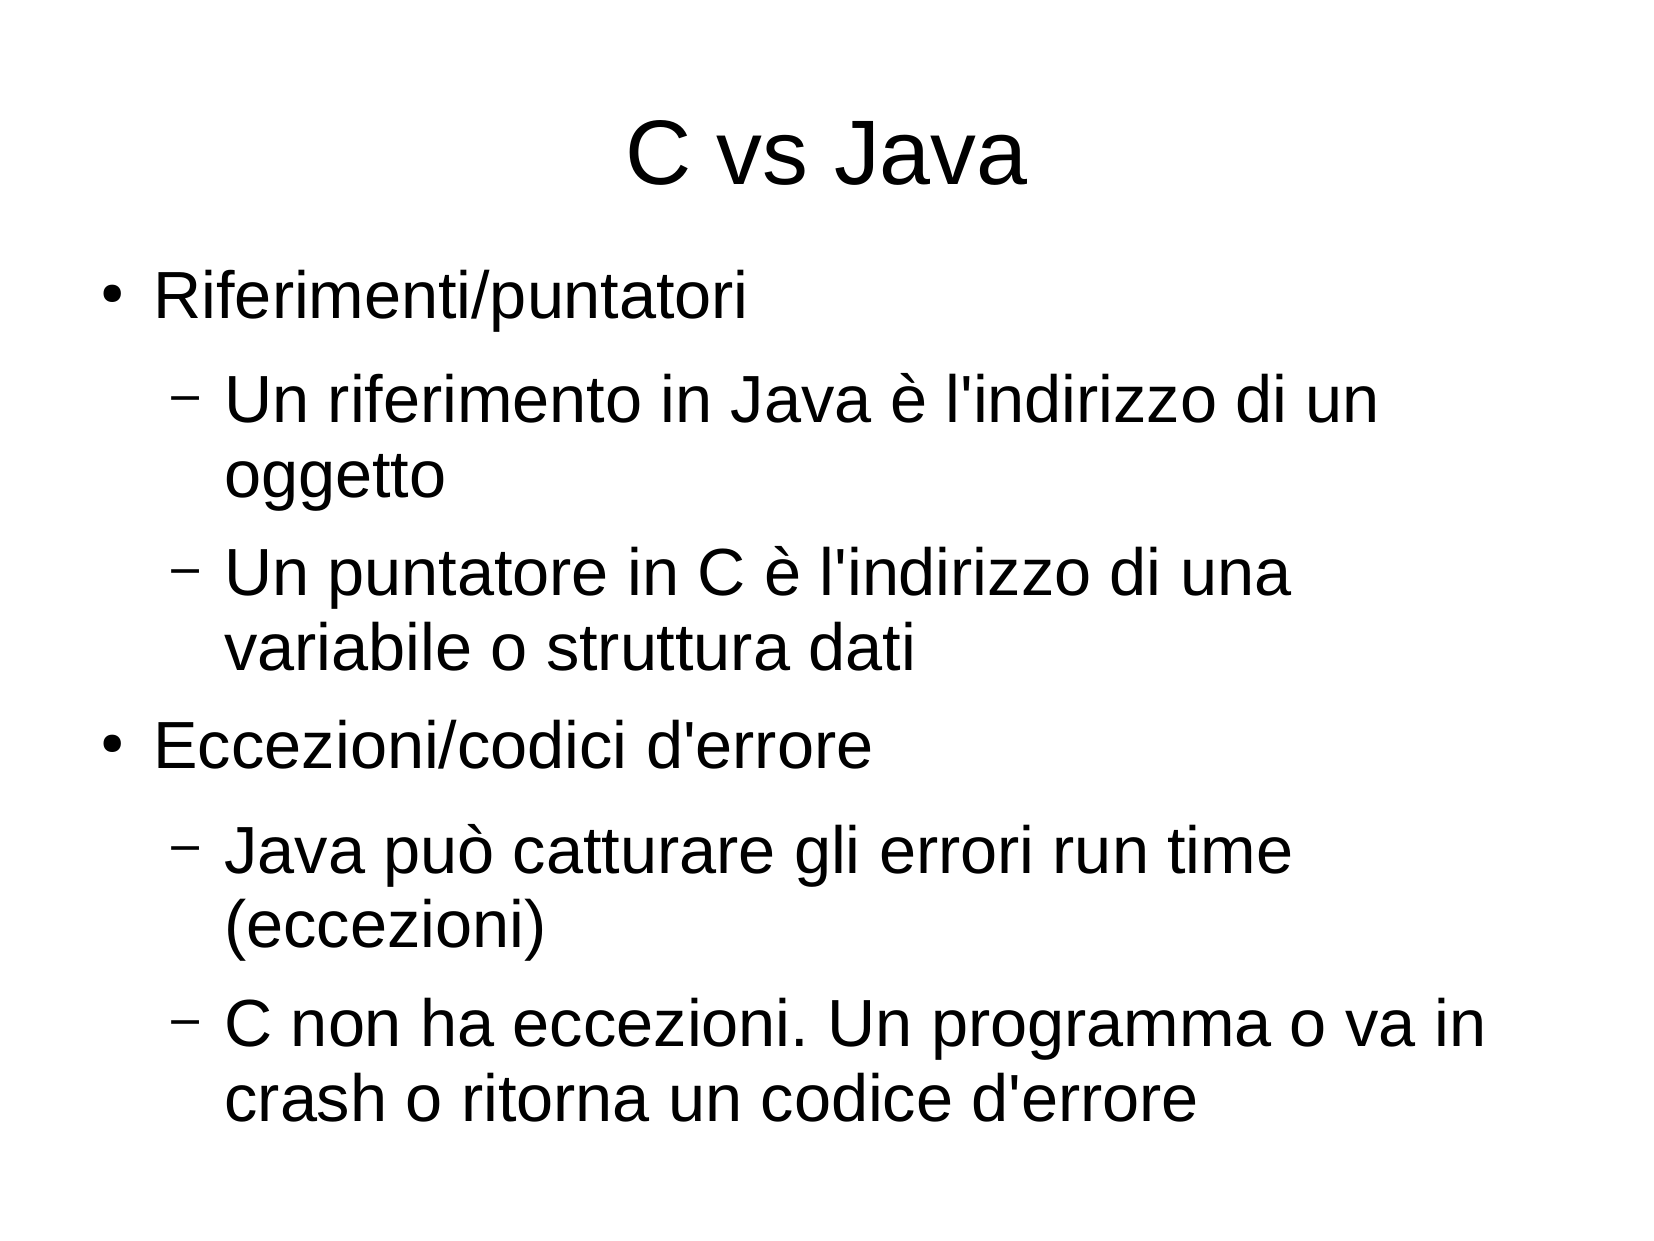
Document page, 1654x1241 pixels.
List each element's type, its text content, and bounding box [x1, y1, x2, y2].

title C vs Java [82, 49, 1571, 257]
list Riferimenti/puntatori Un riferimento in Java è l'indirizzo di un oggetto Un puntatore in C è l'indirizzo di una variabile o struttura dati Eccezioni/codici d'errore Java può catturare gli errori run time (eccezioni) C non ha eccezioni. Un programma o va in crash o ritorna un codice d'errore [82, 257, 1538, 1153]
